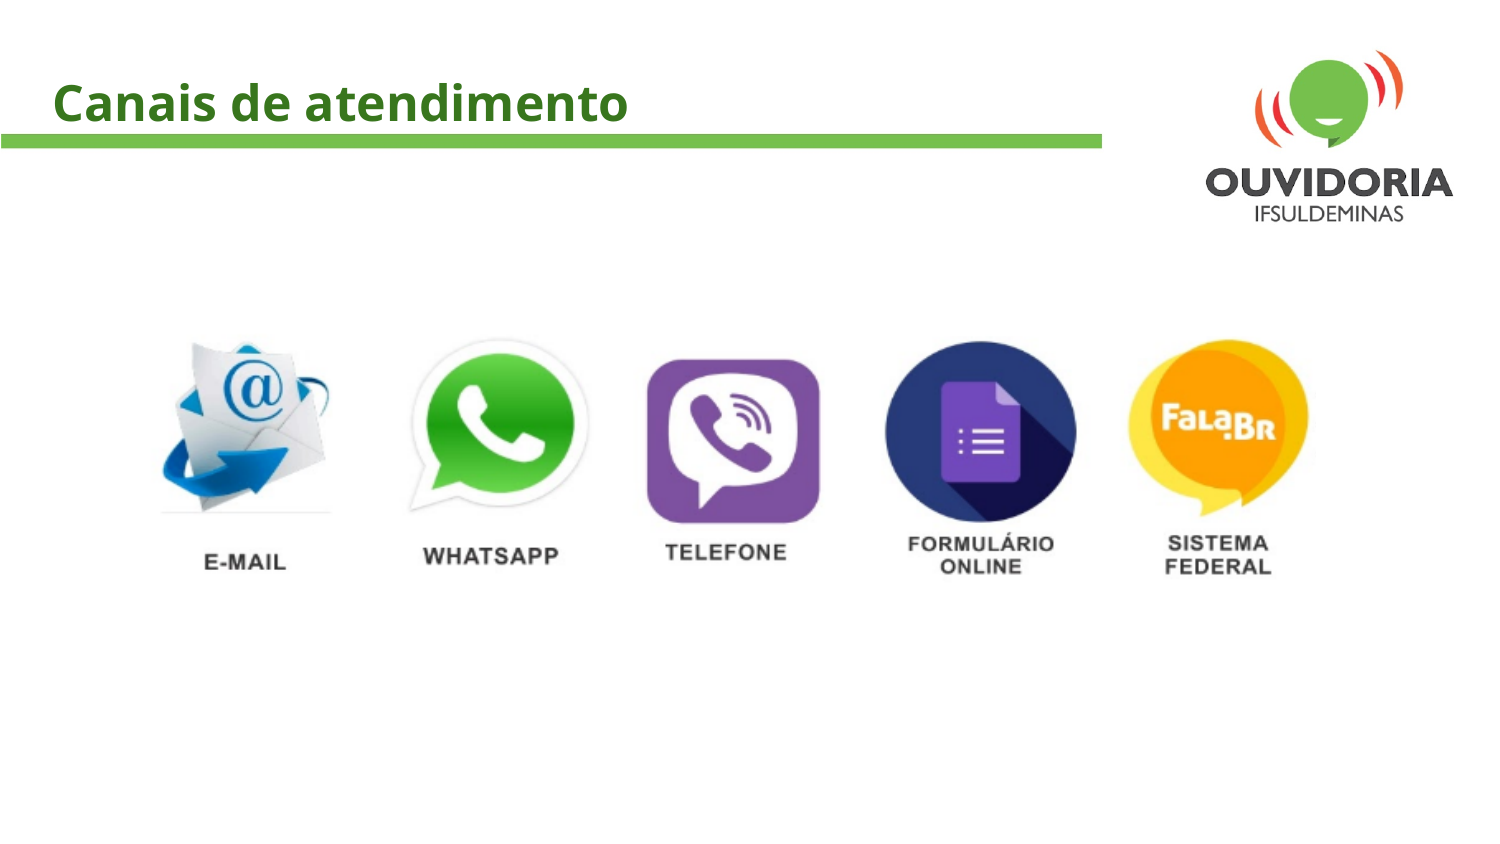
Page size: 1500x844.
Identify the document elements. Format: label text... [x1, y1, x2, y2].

text_box Canais de atendimento [37, 55, 986, 167]
picture [1, 0, 1499, 844]
